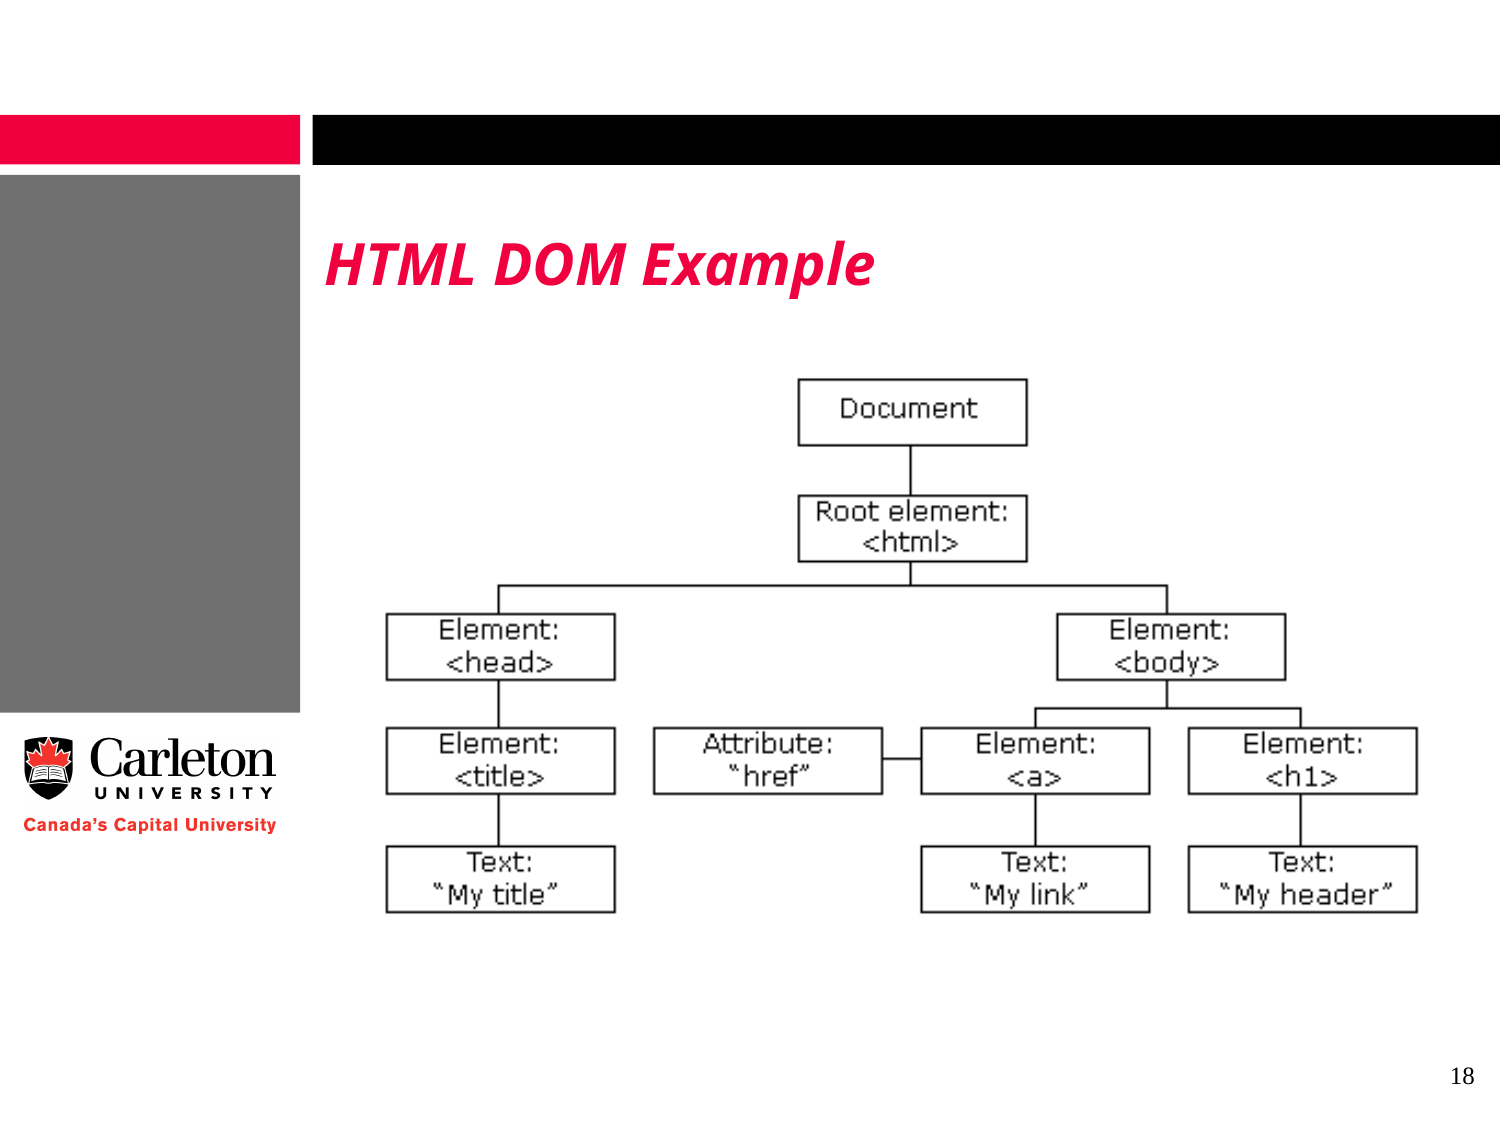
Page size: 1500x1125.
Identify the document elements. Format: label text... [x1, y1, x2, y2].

picture [24, 737, 276, 834]
picture [371, 355, 1436, 938]
title HTML DOM Example [324, 187, 1450, 338]
